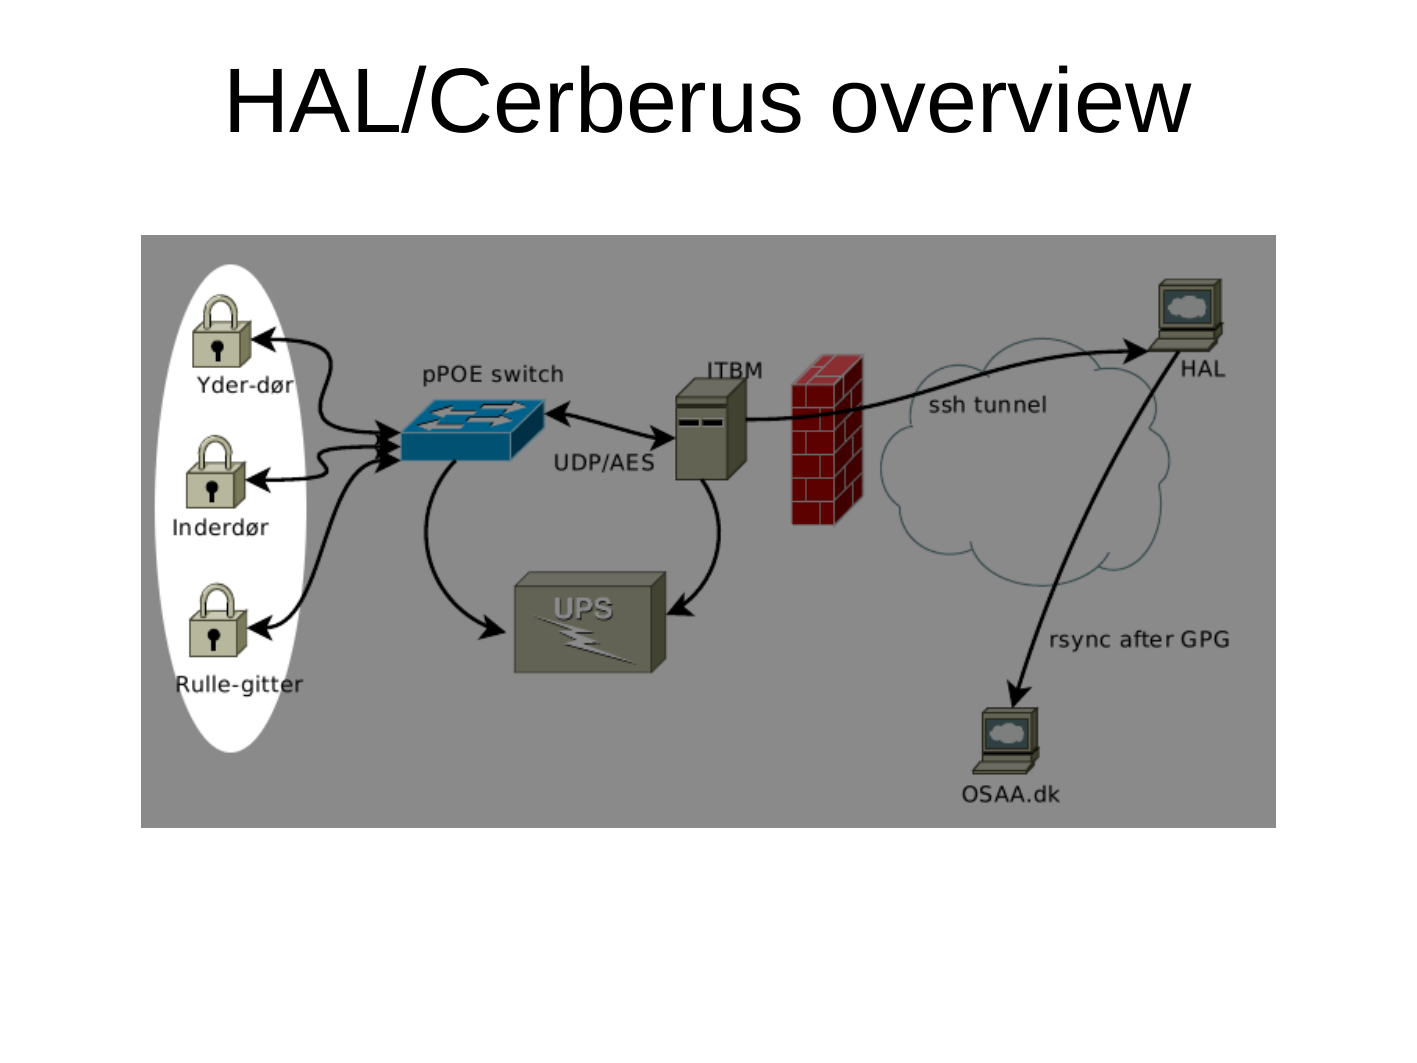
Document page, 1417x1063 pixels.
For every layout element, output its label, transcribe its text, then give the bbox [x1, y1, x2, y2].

text_box HAL/Cerberus overview [70, 42, 1346, 172]
picture [141, 235, 1276, 828]
